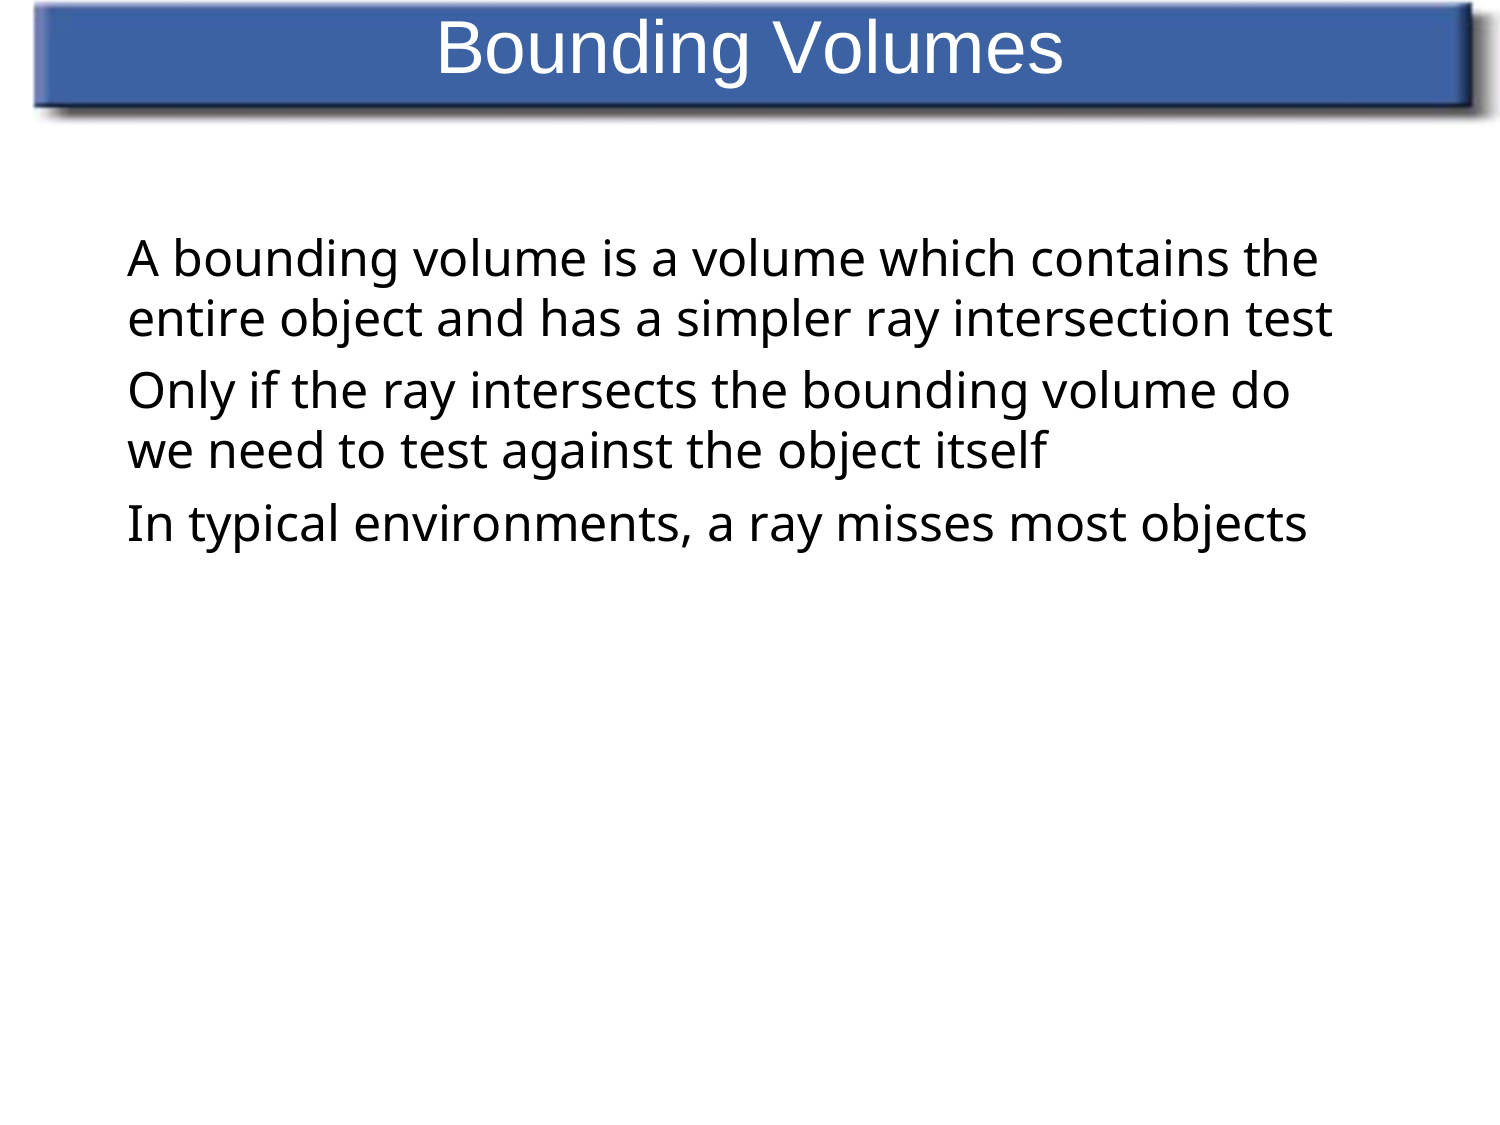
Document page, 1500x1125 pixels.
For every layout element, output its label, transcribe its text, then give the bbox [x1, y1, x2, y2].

picture [32, 0, 1500, 127]
title Bounding Volumes [112, 0, 1388, 97]
list A bounding volume is a volume which contains the entire object and has a simpler ray intersection test Only if the ray intersects the bounding volume do we need to test against the object itself In typical environments, a ray misses most objects [112, 218, 1381, 907]
